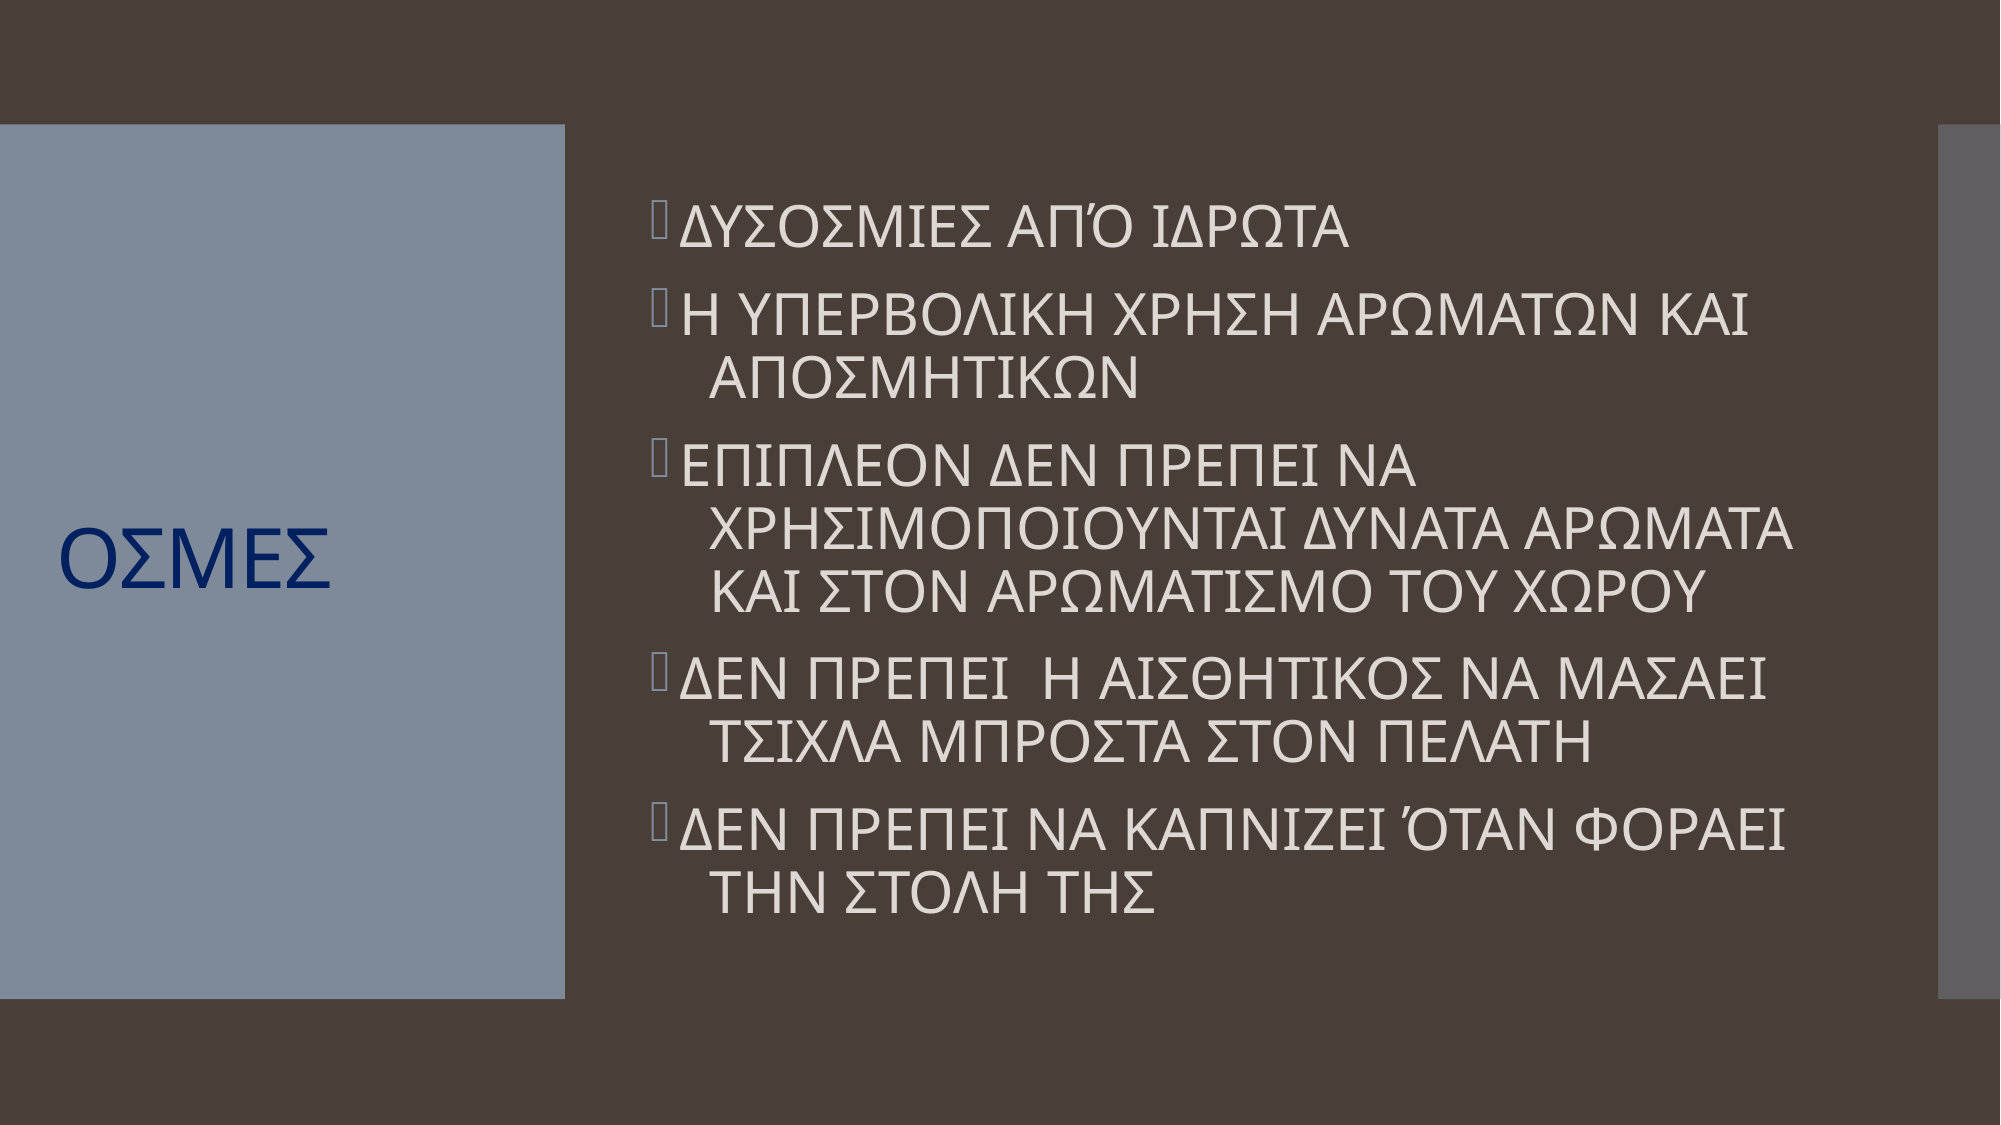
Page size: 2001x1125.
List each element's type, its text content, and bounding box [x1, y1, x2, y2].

list ΔΥΣΟΣΜΙΕΣ ΑΠΌ ΙΔΡΩΤΑ Η ΥΠΕΡΒΟΛΙΚΗ ΧΡΗΣΗ ΑΡΩΜΑΤΩΝ ΚΑΙ ΑΠΟΣΜΗΤΙΚΩΝ ΕΠΙΠΛΕΟΝ ΔΕΝ ΠΡΕΠΕΙ ΝΑ ΧΡΗΣΙΜΟΠΟΙΟΥΝΤΑΙ ΔΥΝΑΤΑ ΑΡΩΜΑΤΑ ΚΑΙ ΣΤΟΝ ΑΡΩΜΑΤΙΣΜΟ ΤΟΥ ΧΩΡΟΥ ΔΕΝ ΠΡΕΠΕΙ Η ΑΙΣΘΗΤΙΚΟΣ ΝΑ ΜΑΣΑΕΙ ΤΣΙΧΛΑ ΜΠΡΟΣΤΑ ΣΤΟΝ ΠΕΛΑΤΗ ΔΕΝ ΠΡΕΠΕΙ ΝΑ ΚΑΠΝΙΖΕΙ ΌΤΑΝ ΦΟΡΑΕΙ ΤΗΝ ΣΤΟΛΗ ΤΗΣ [634, 141, 1835, 982]
title ΟΣΜΕΣ [41, 184, 526, 940]
